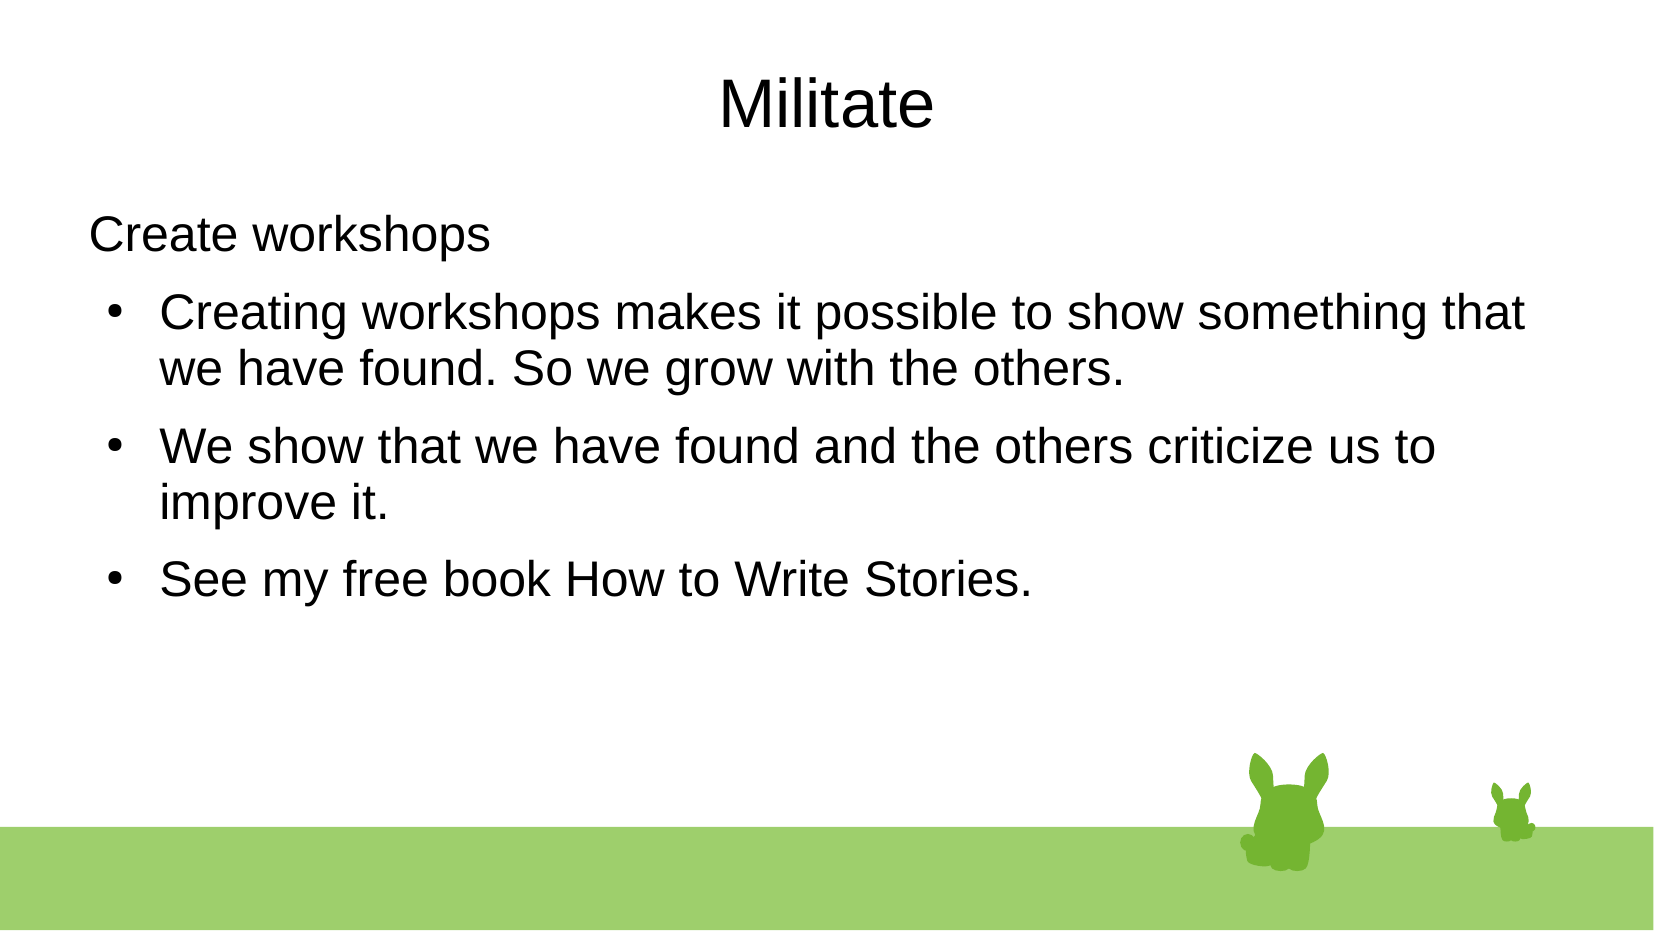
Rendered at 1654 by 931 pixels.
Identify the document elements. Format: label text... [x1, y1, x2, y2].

list Create workshops Creating workshops makes it possible to show something that we have found. So we grow with the others. We show that we have found and the others criticize us to improve it. See my free book How to Write Stories. [88, 206, 1565, 739]
title Militate [88, 29, 1565, 178]
